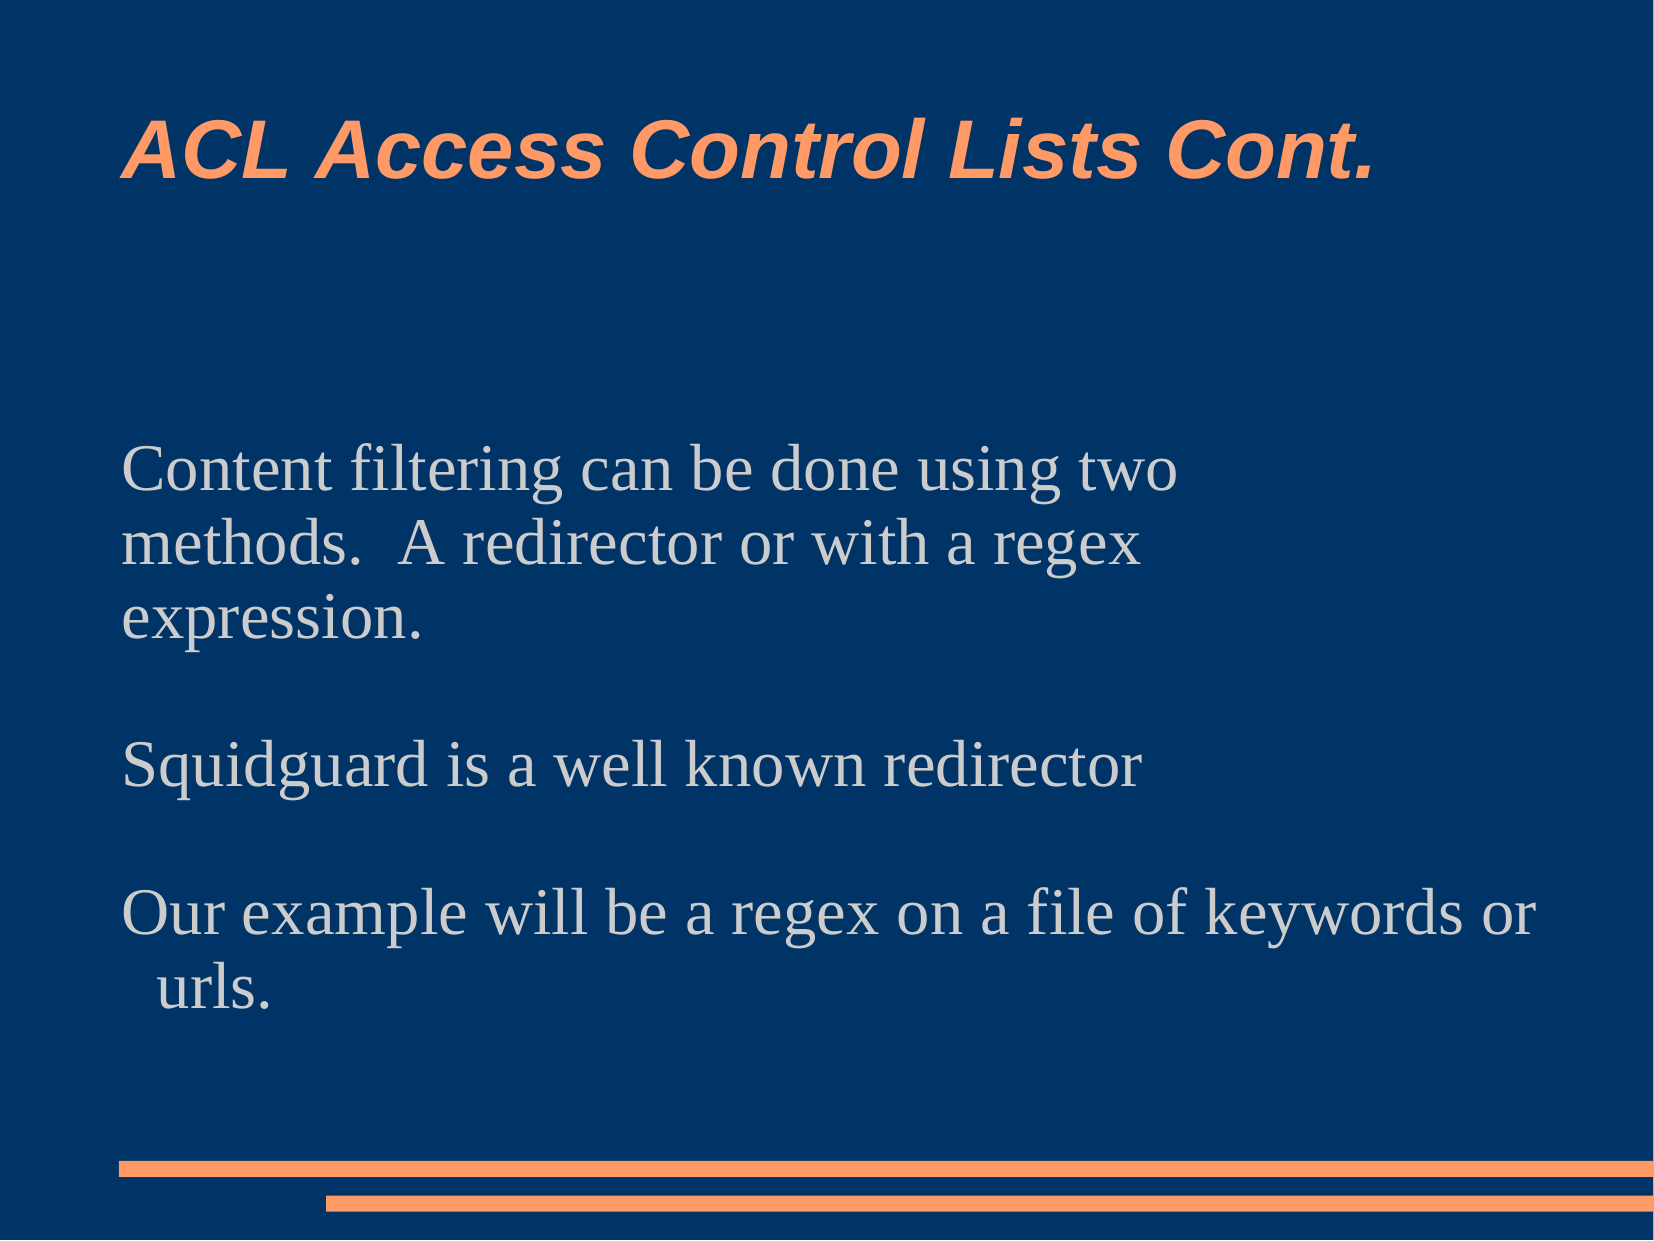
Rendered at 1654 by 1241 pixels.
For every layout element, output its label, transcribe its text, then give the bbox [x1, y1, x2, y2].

title ACL Access Control Lists Cont. [121, 46, 1534, 254]
subtitle Content filtering can be done using two methods. A redirector or with a regex expression. Squidguard is a well known redirector Our example will be a regex on a file of keywords or urls. [121, 322, 1561, 1133]
